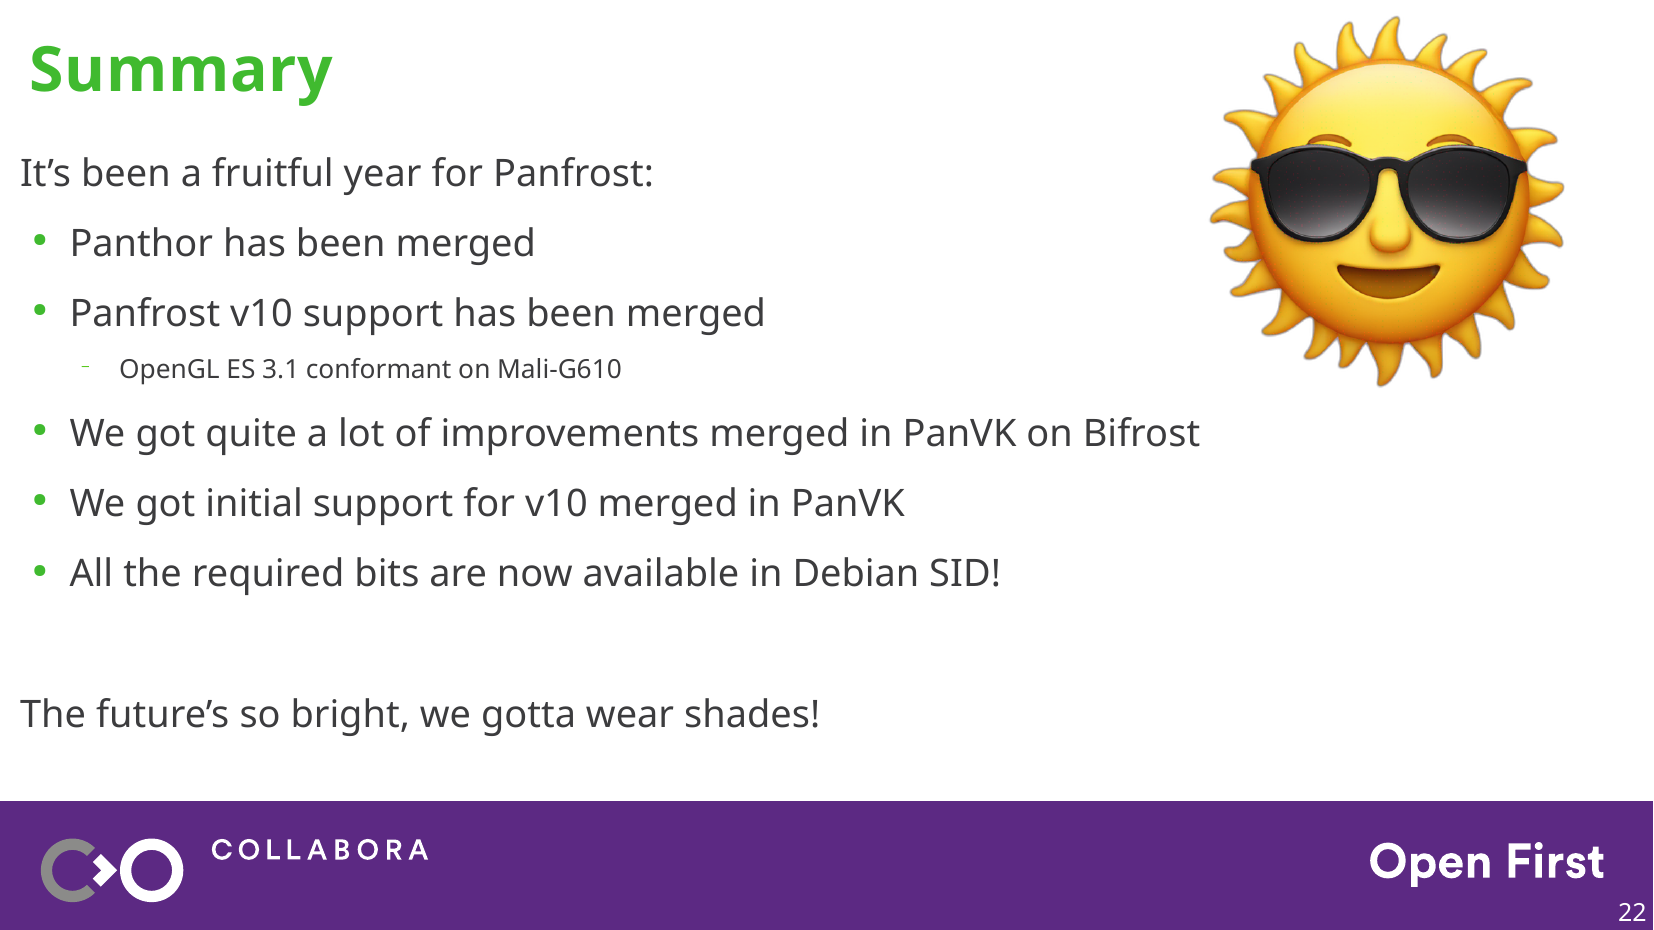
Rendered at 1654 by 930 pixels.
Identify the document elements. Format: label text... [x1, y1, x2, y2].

title Summary [29, 28, 1115, 125]
list It’s been a fruitful year for Panfrost: Panthor has been merged Panfrost v10 support has been merged OpenGL ES 3.1 conformant on Mali-G610 We got quite a lot of improvements merged in PanVK on Bifrost We got initial support for v10 merged in PanVK All the required bits are now available in Debian SID! The future’s so bright, we gotta wear shades! [19, 125, 1607, 736]
picture [1115, 0, 1653, 469]
